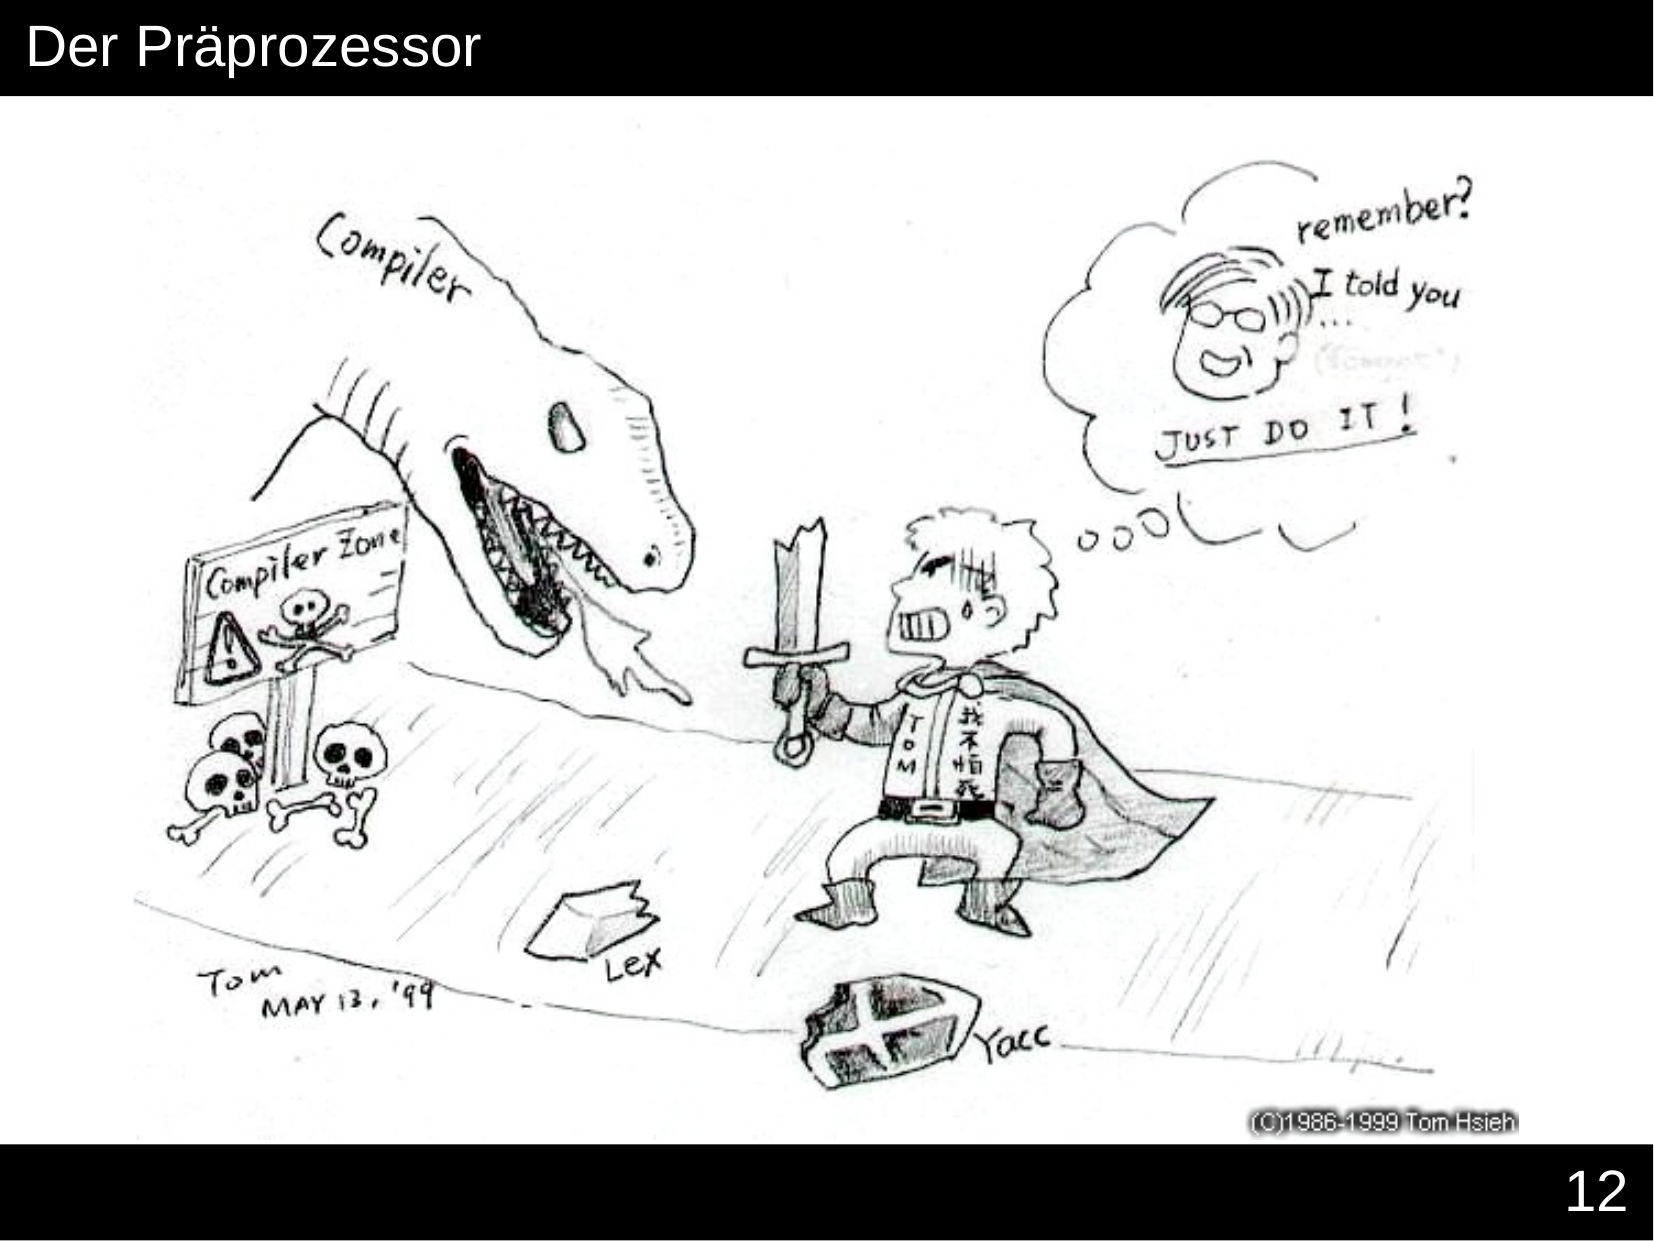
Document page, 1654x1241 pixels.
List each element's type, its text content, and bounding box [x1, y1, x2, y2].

text_box Der Präprozessor [10, 6, 767, 94]
picture [133, 97, 1519, 1140]
